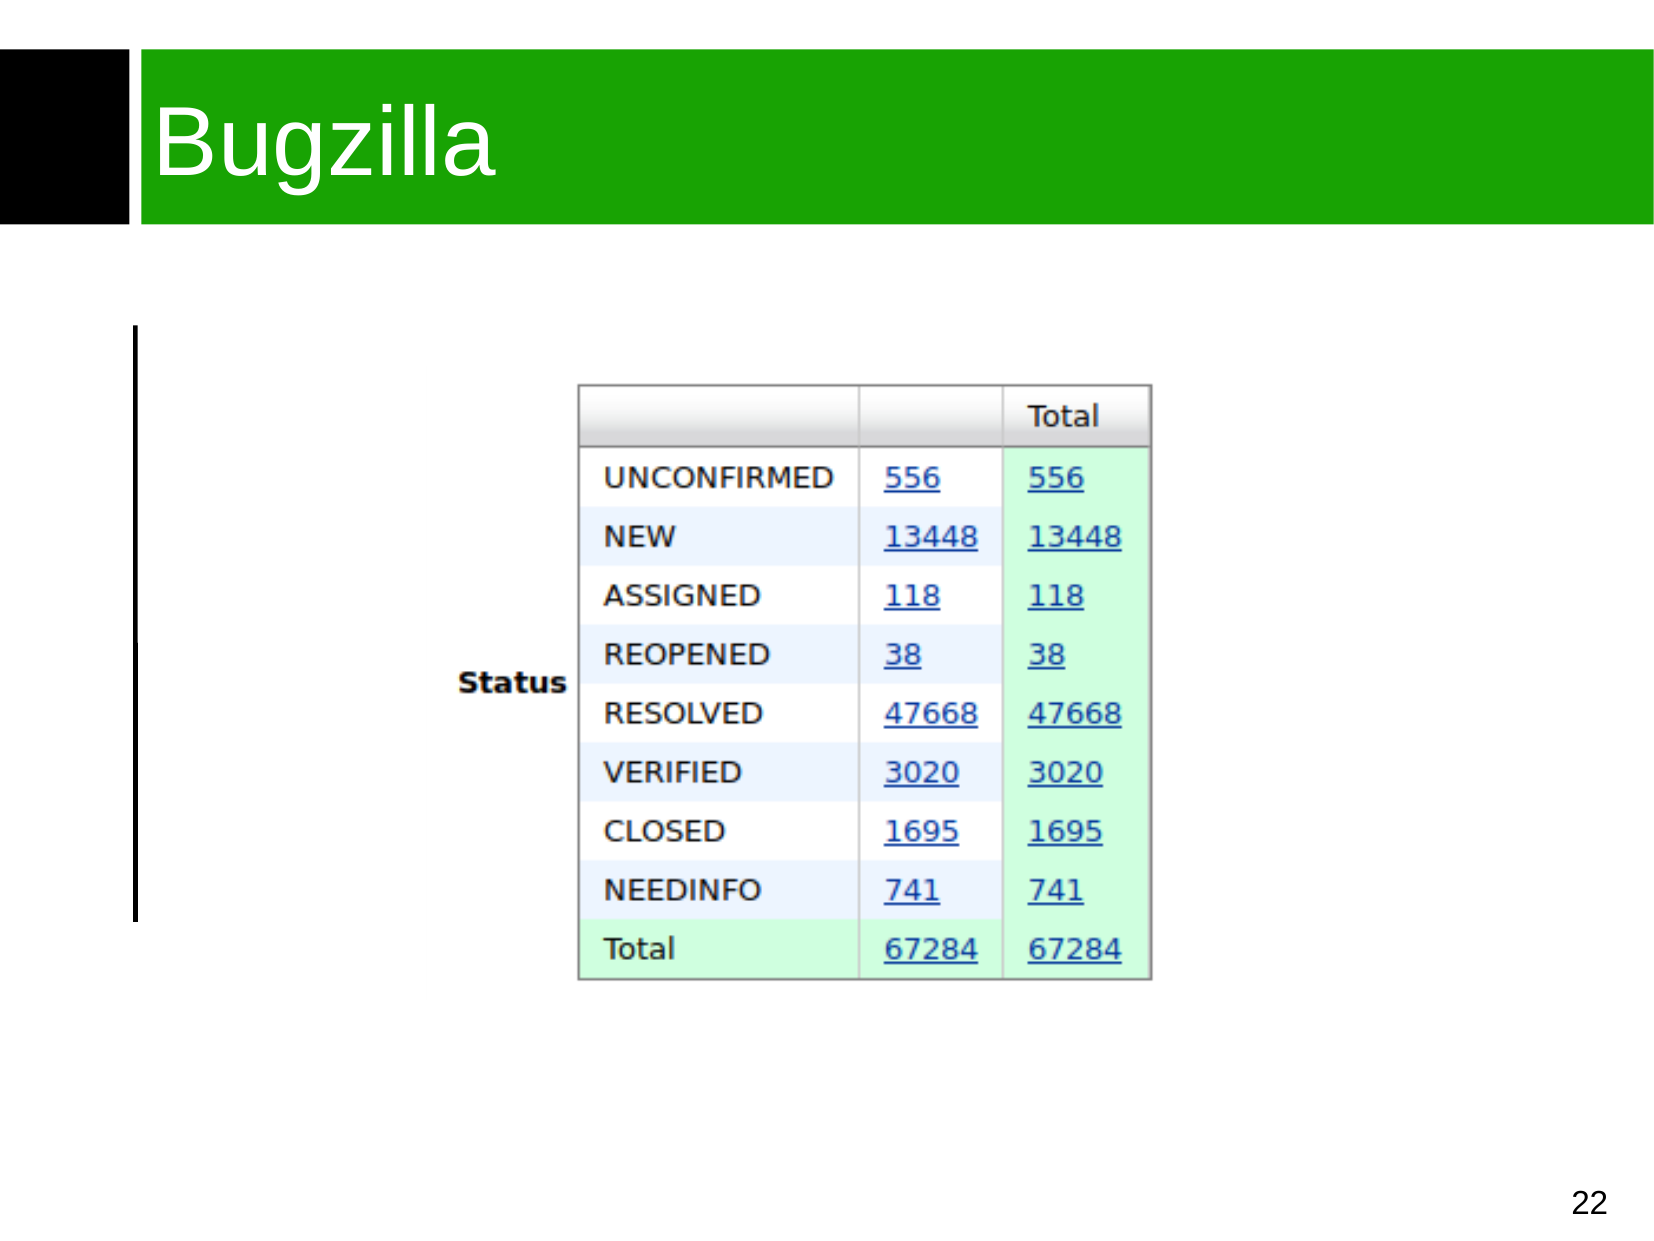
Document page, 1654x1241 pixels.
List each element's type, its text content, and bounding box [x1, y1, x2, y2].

picture [425, 366, 1205, 1000]
title Bugzilla [152, 72, 1654, 211]
